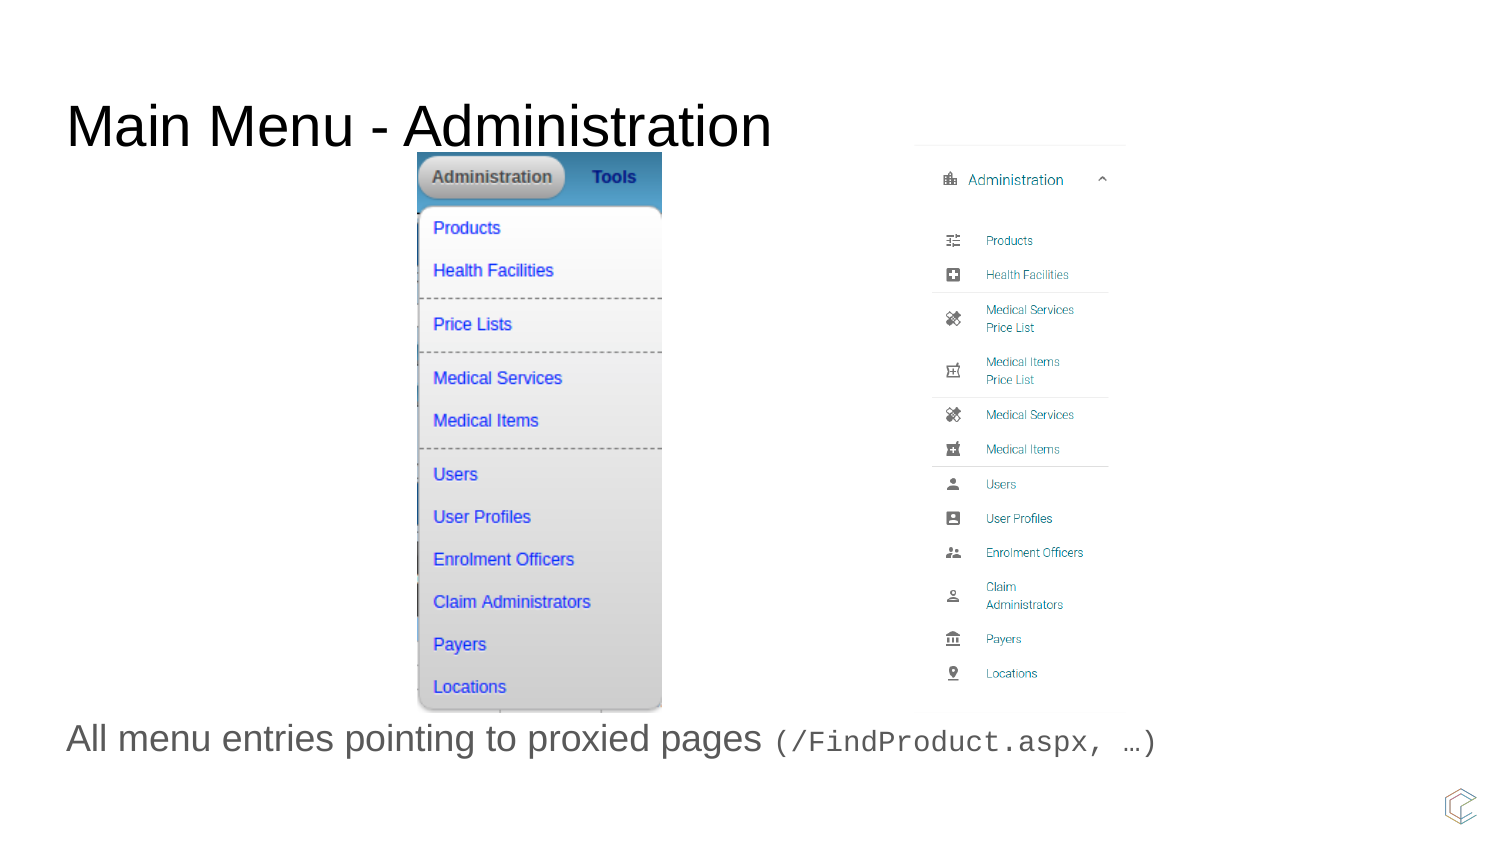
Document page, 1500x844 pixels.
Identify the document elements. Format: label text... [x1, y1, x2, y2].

picture [1441, 784, 1481, 829]
picture [914, 144, 1126, 713]
title Main Menu - Administration [51, 72, 1449, 167]
picture [417, 152, 662, 713]
list All menu entries pointing to proxied pages (/FindProduct.aspx, …) [51, 189, 1449, 750]
